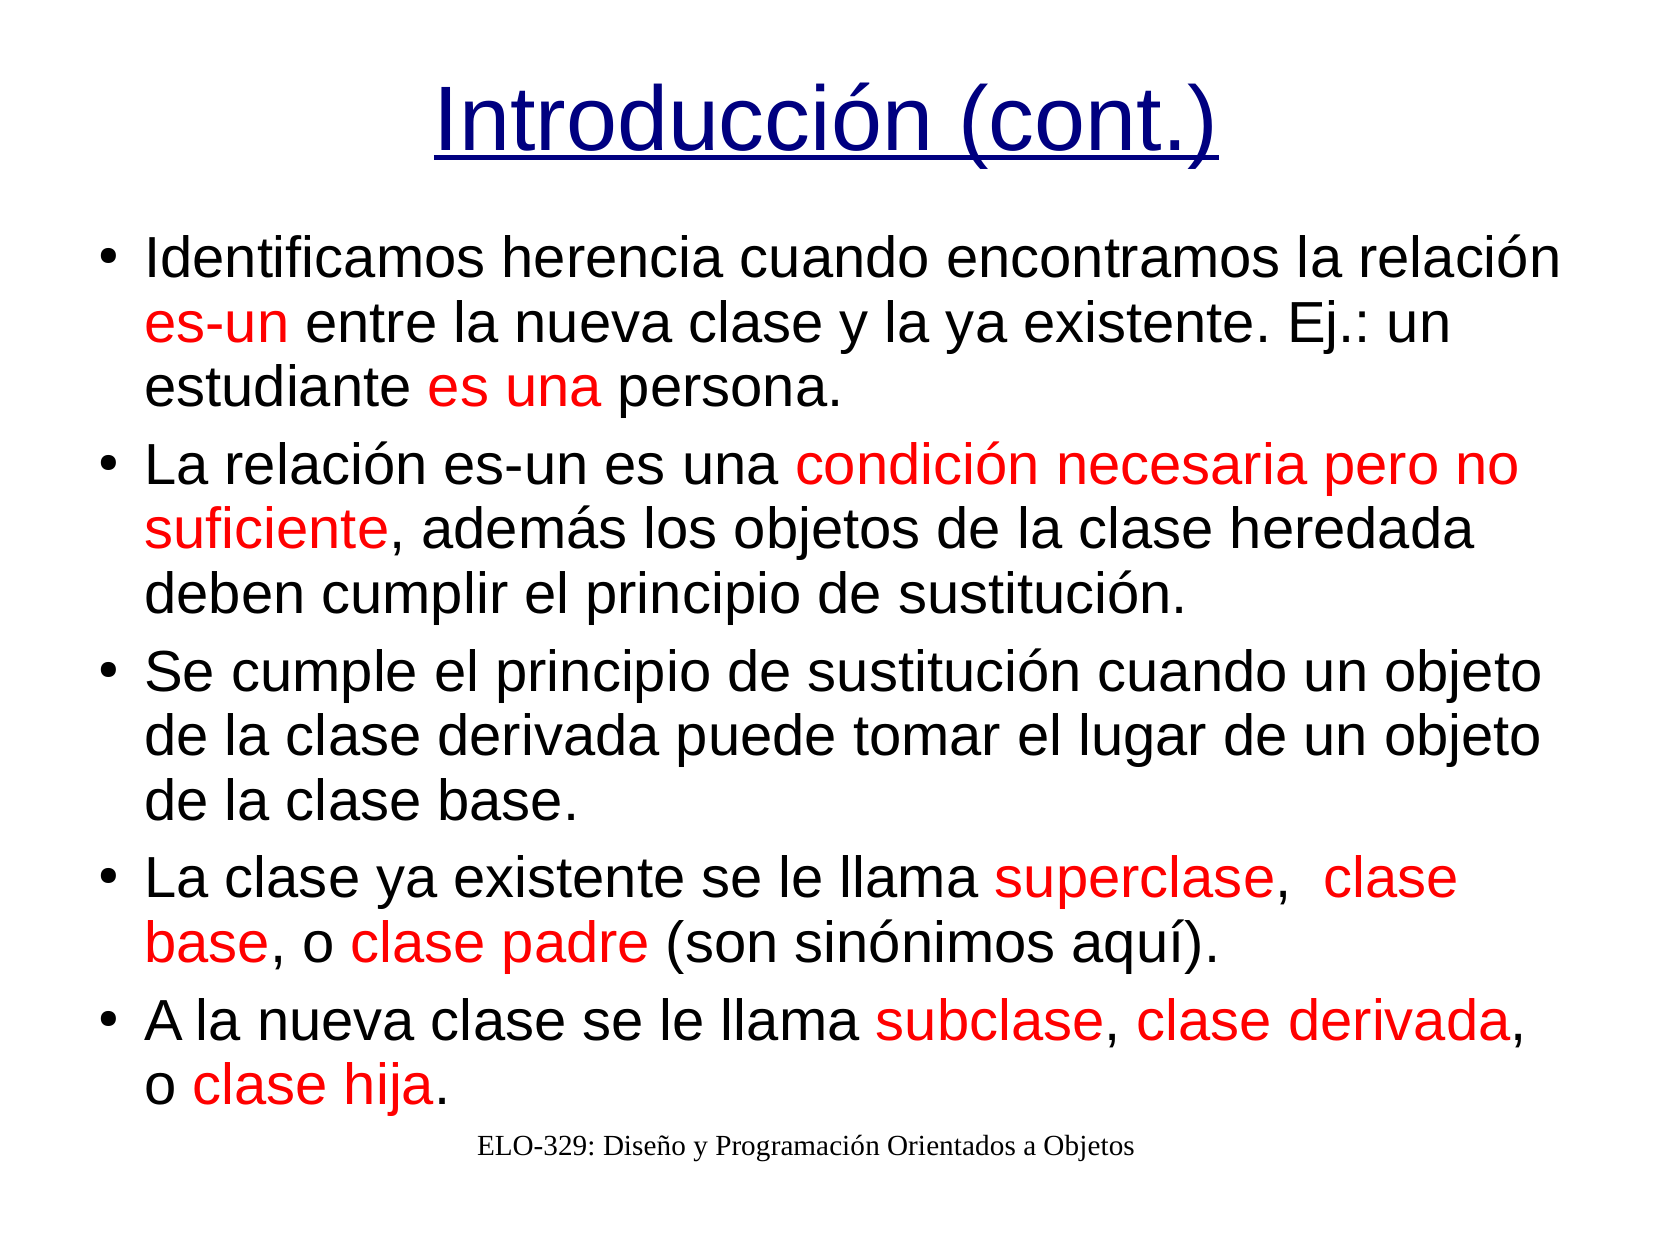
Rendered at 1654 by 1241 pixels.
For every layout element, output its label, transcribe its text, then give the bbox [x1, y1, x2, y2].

list Identificamos herencia cuando encontramos la relación es-un entre la nueva clase y la ya existente. Ej.: un estudiante es una persona. La relación es-un es una condición necesaria pero no suficiente, además los objetos de la clase heredada deben cumplir el principio de sustitución. Se cumple el principio de sustitución cuando un objeto de la clase derivada puede tomar el lugar de un objeto de la clase base. La clase ya existente se le llama superclase, clase base, o clase padre (son sinónimos aquí). A la nueva clase se le llama subclase, clase derivada, o clase hija. [82, 225, 1571, 1126]
title Introducción (cont.)‏ [82, 49, 1571, 188]
